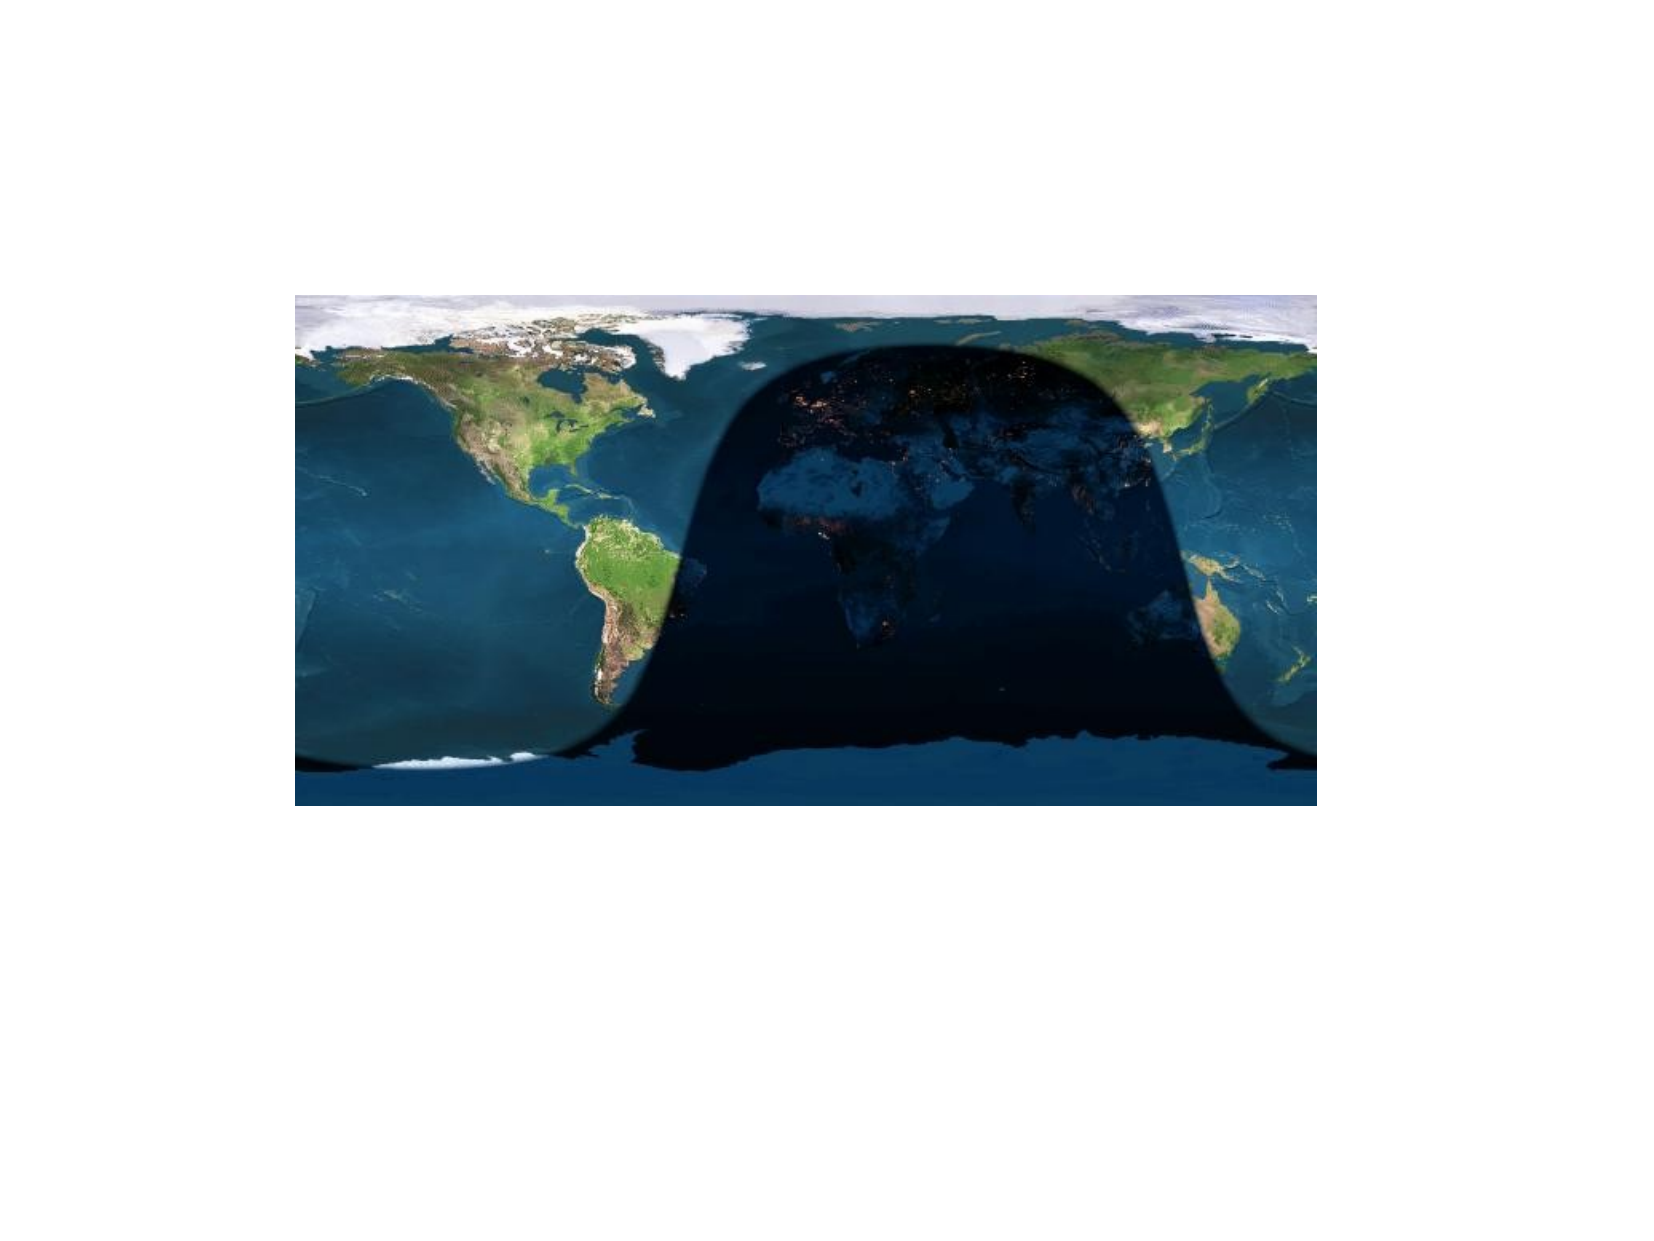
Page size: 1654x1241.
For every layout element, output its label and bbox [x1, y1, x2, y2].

picture [295, 295, 1317, 806]
